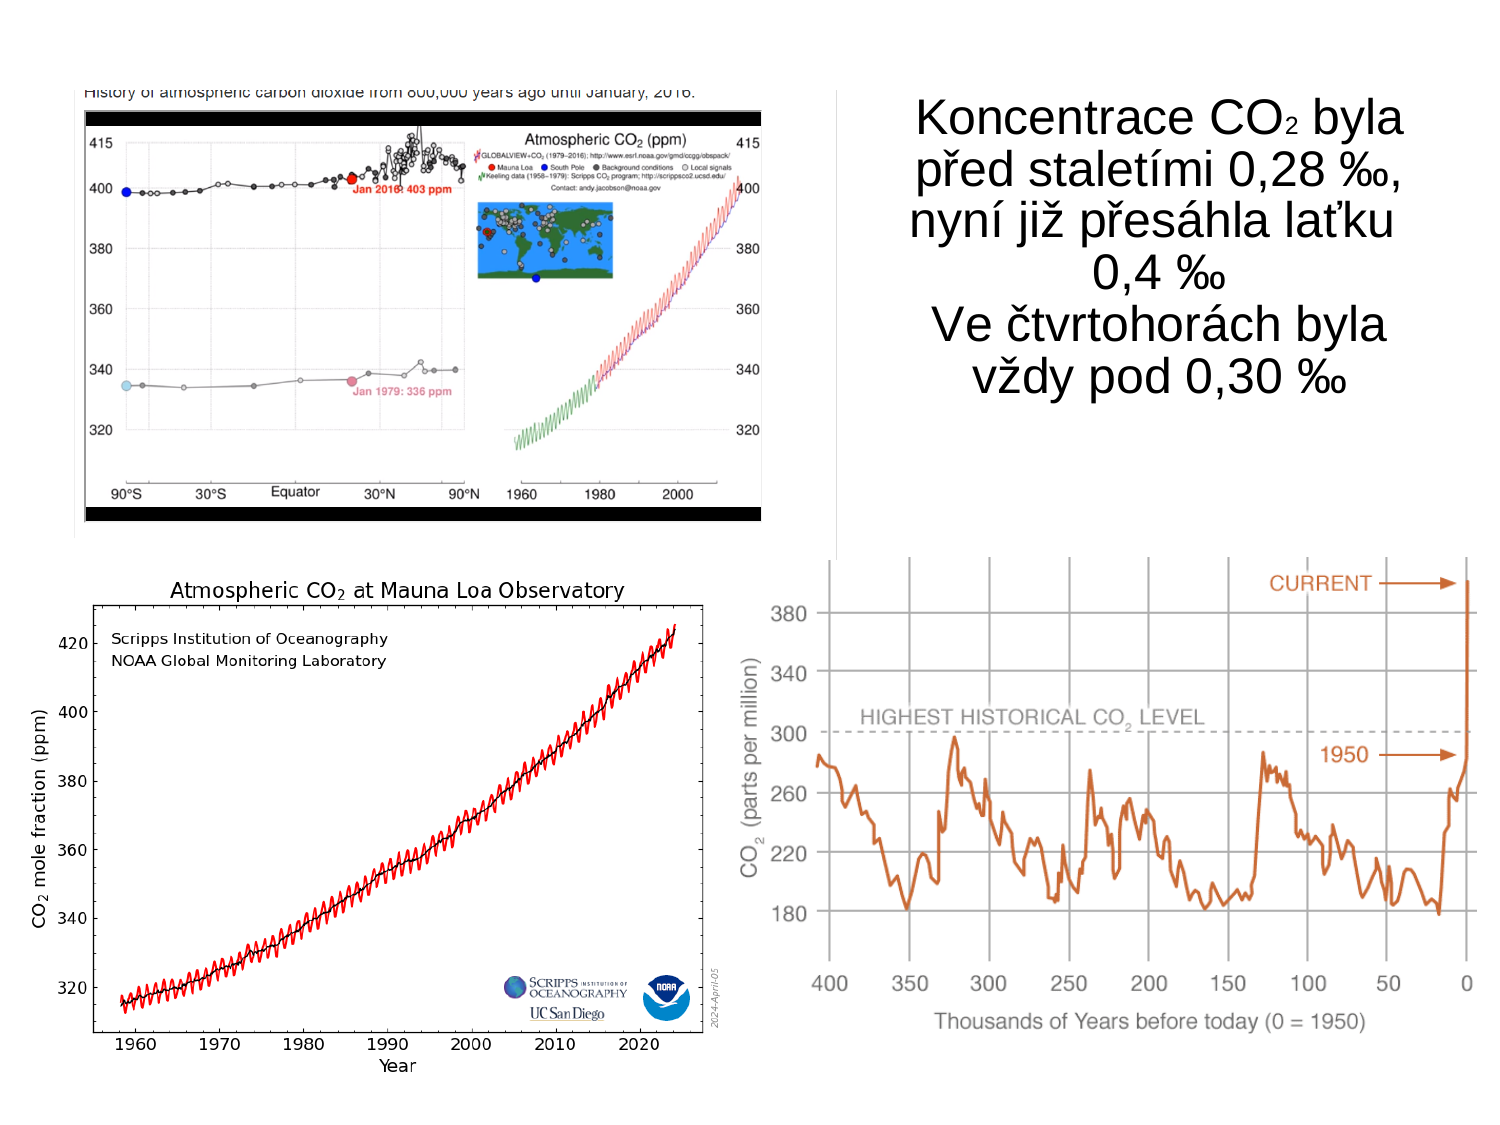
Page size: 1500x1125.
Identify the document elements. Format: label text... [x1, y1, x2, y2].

title Koncentrace CO2 byla před staletími 0,28 ‰, nyní již přesáhla laťku 0,4 ‰ Ve čtvrtohorách byla vždy pod 0,30 ‰ [894, 90, 1425, 406]
picture [0, 90, 1477, 1093]
